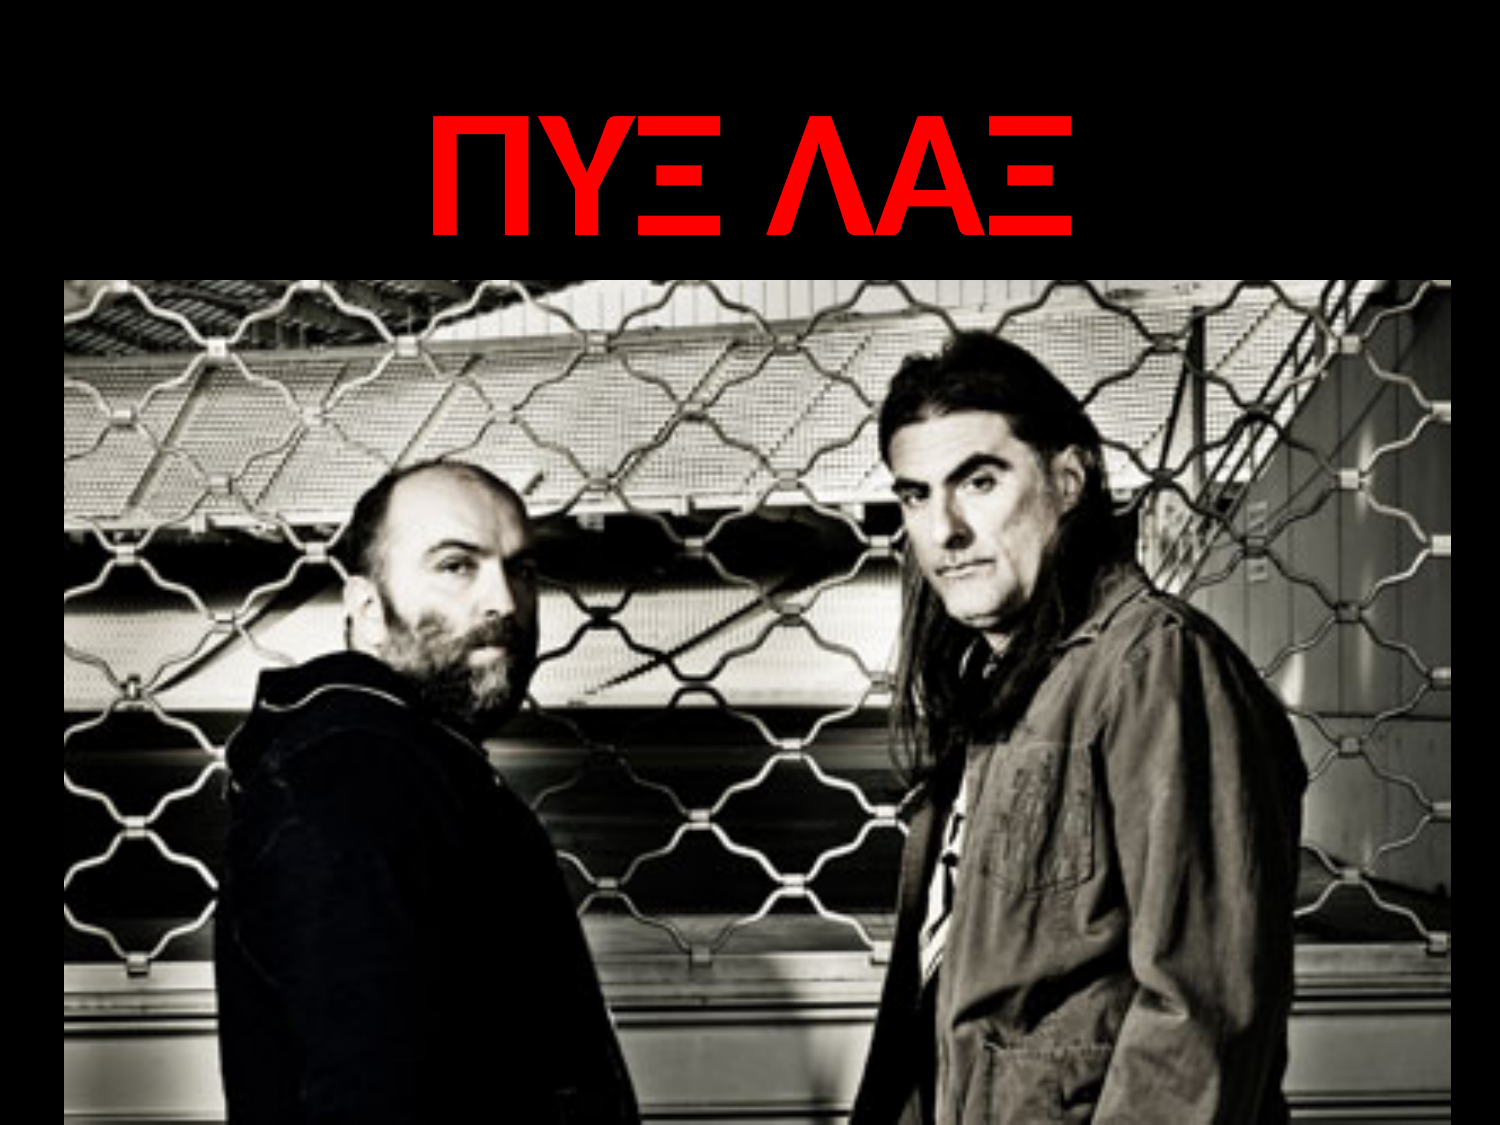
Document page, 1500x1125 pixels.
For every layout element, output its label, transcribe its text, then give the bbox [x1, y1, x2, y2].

picture [64, 280, 1451, 1125]
title ΠΥΞ ΛΑΞ [75, 45, 1425, 233]
